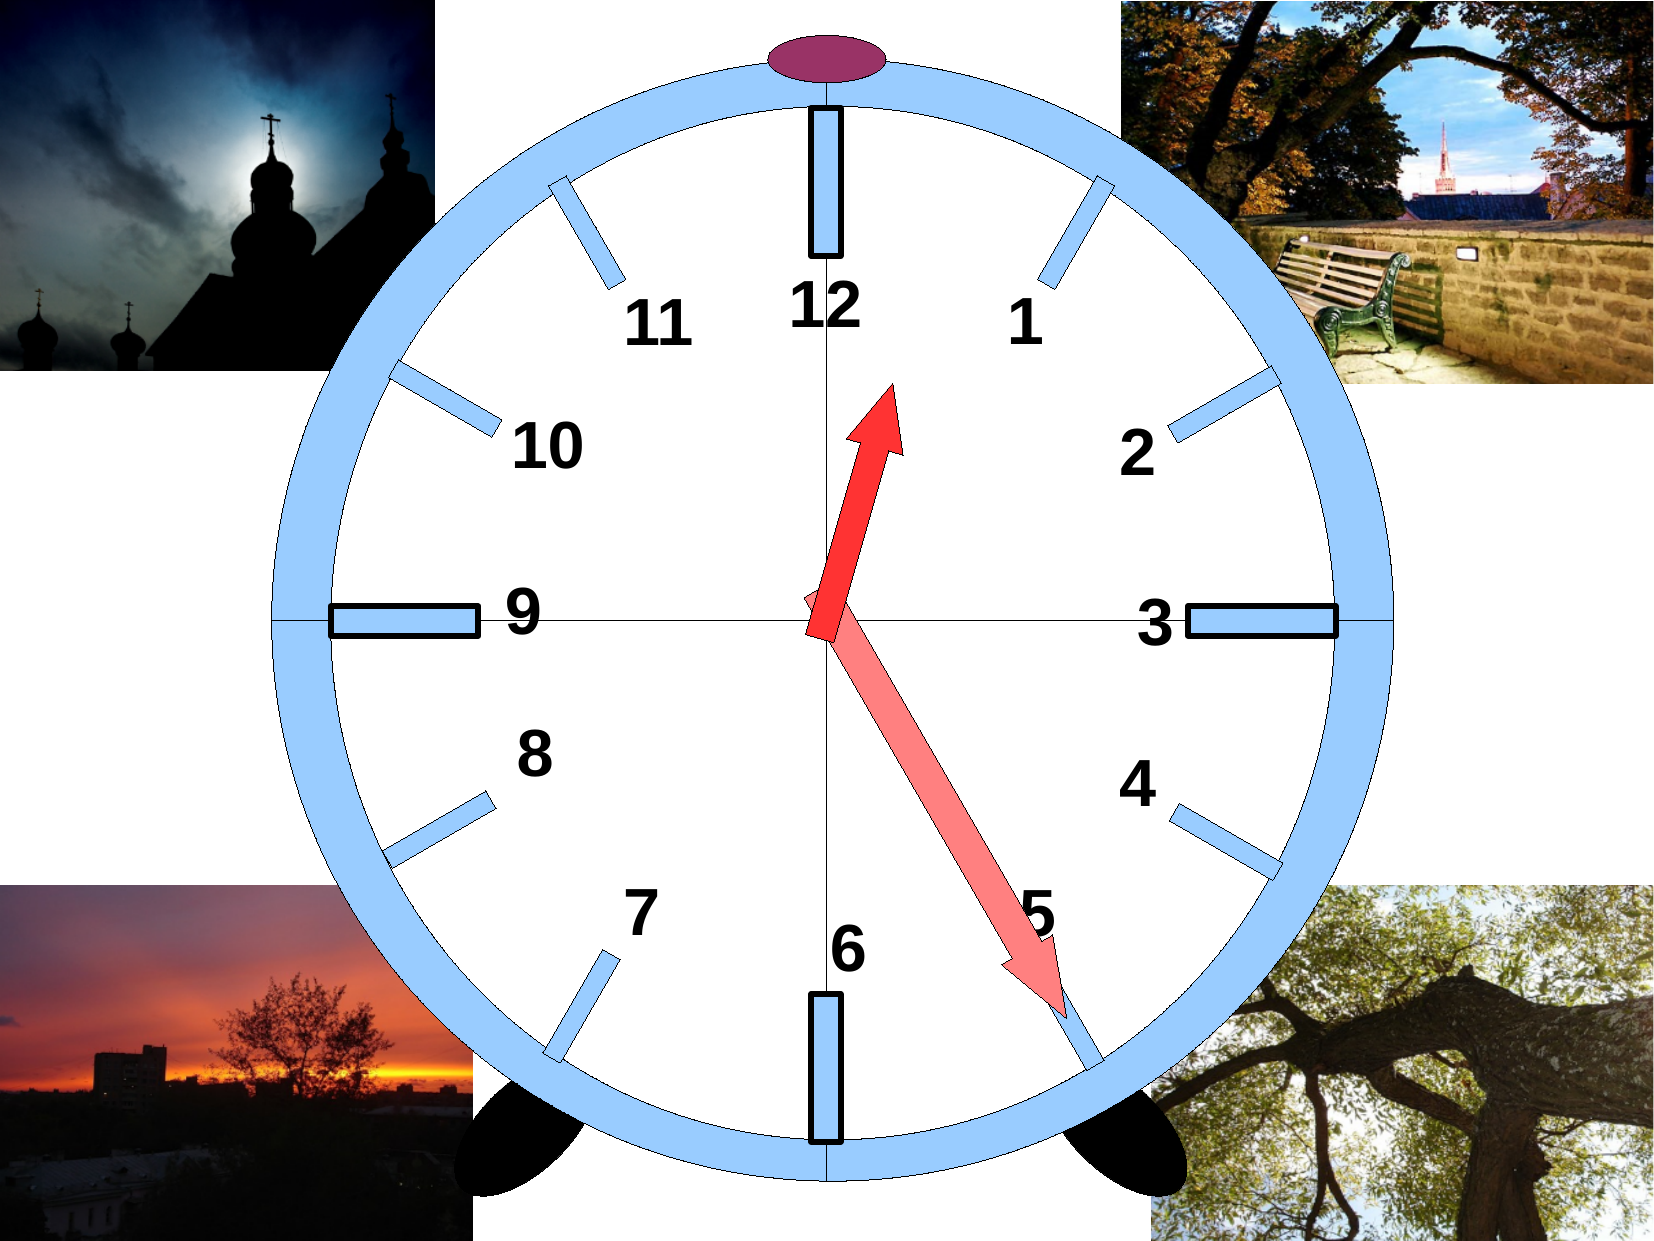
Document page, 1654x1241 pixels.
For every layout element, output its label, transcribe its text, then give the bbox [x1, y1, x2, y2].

text_box [271, 35, 1394, 1197]
text_box 7 [608, 868, 691, 975]
text_box 5 [1003, 944, 1011, 963]
picture [0, 0, 435, 371]
text_box 5 [1003, 868, 1087, 975]
text_box 9 [490, 566, 573, 674]
text_box 5 [1003, 967, 1013, 975]
picture [1151, 885, 1654, 1241]
text_box 3 [1122, 577, 1205, 668]
picture [0, 885, 473, 1241]
text_box 12 [773, 259, 892, 350]
text_box 11 [608, 277, 727, 368]
text_box 10 [496, 400, 615, 491]
picture [1121, 1, 1654, 384]
text_box 4 [1104, 738, 1188, 845]
text_box 8 [501, 708, 585, 816]
text_box 2 [1104, 407, 1188, 498]
text_box 6 [814, 903, 898, 994]
text_box 1 [992, 276, 1075, 367]
